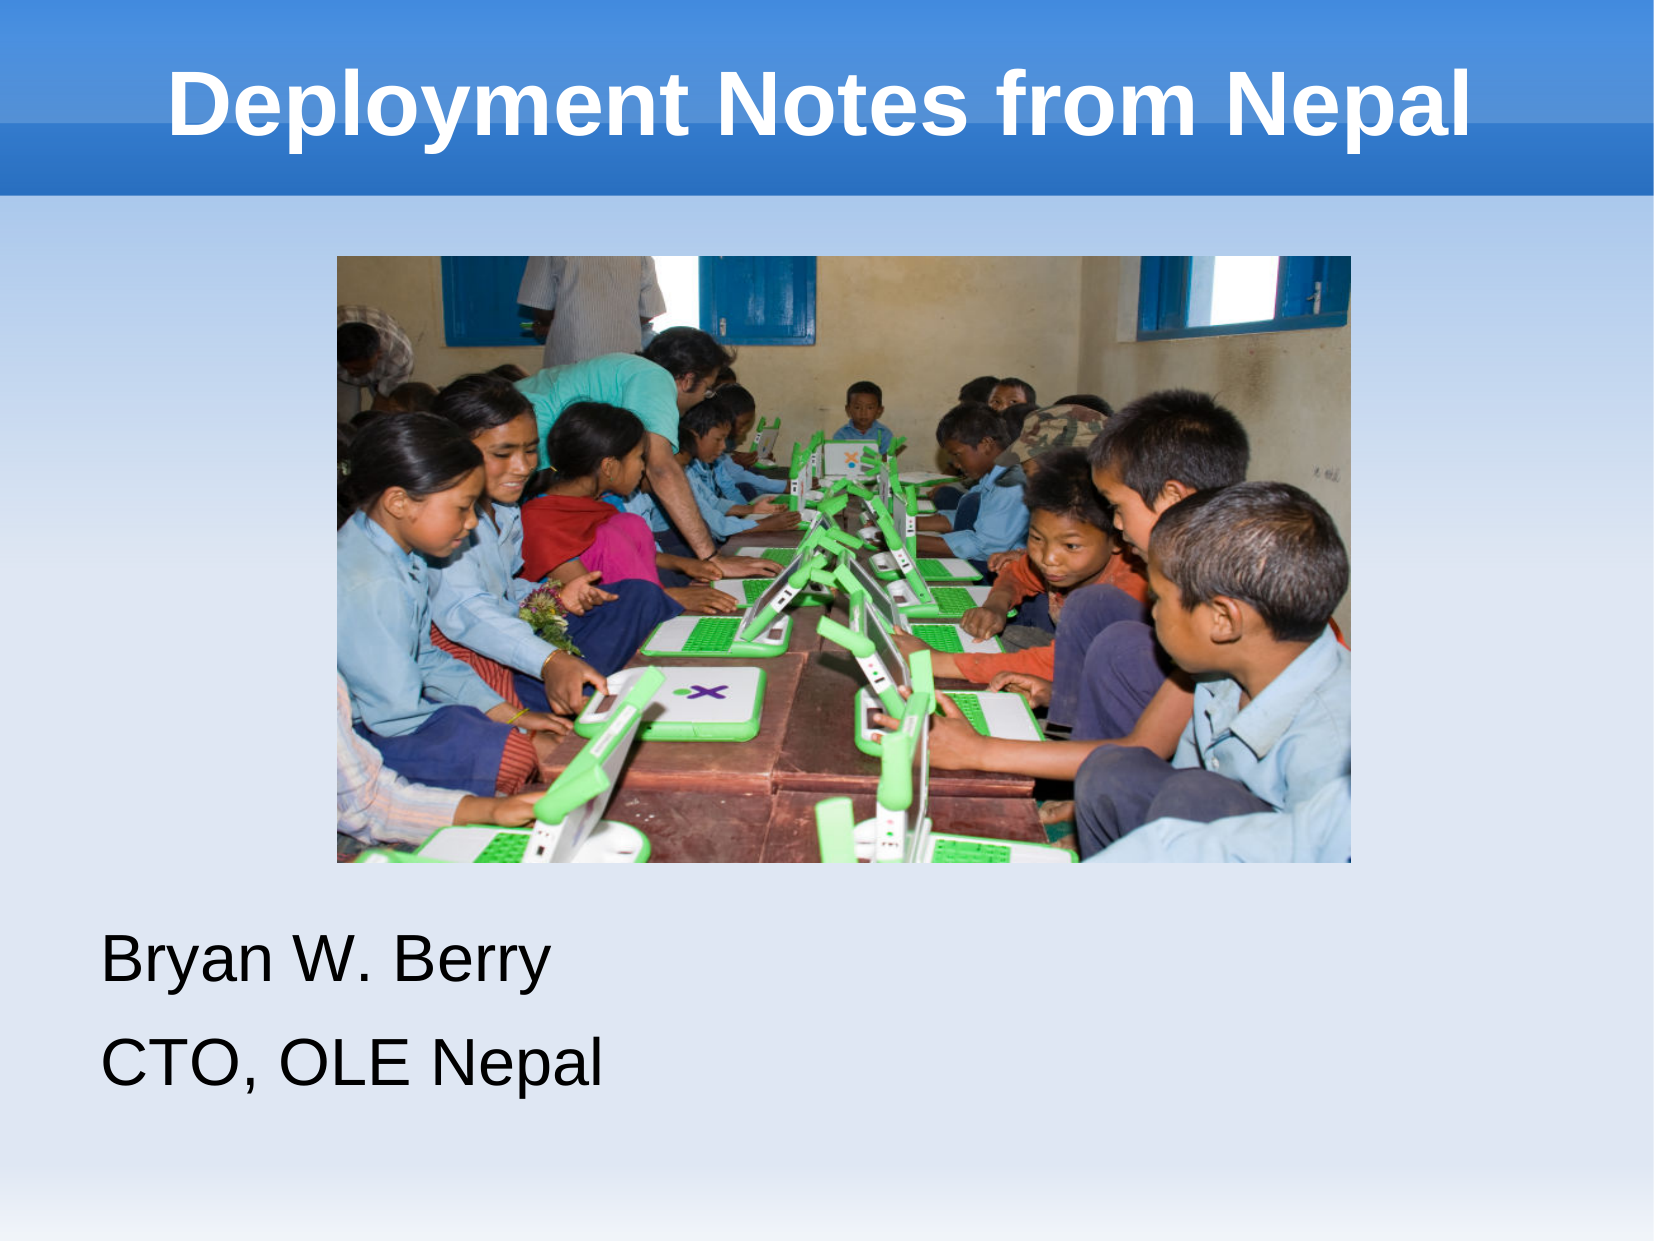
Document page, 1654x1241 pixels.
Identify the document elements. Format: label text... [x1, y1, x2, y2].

title Deployment Notes from Nepal [76, 0, 1565, 208]
list Bryan W. Berry CTO, OLE Nepal [82, 712, 1571, 1241]
picture [0, 0, 1654, 1241]
